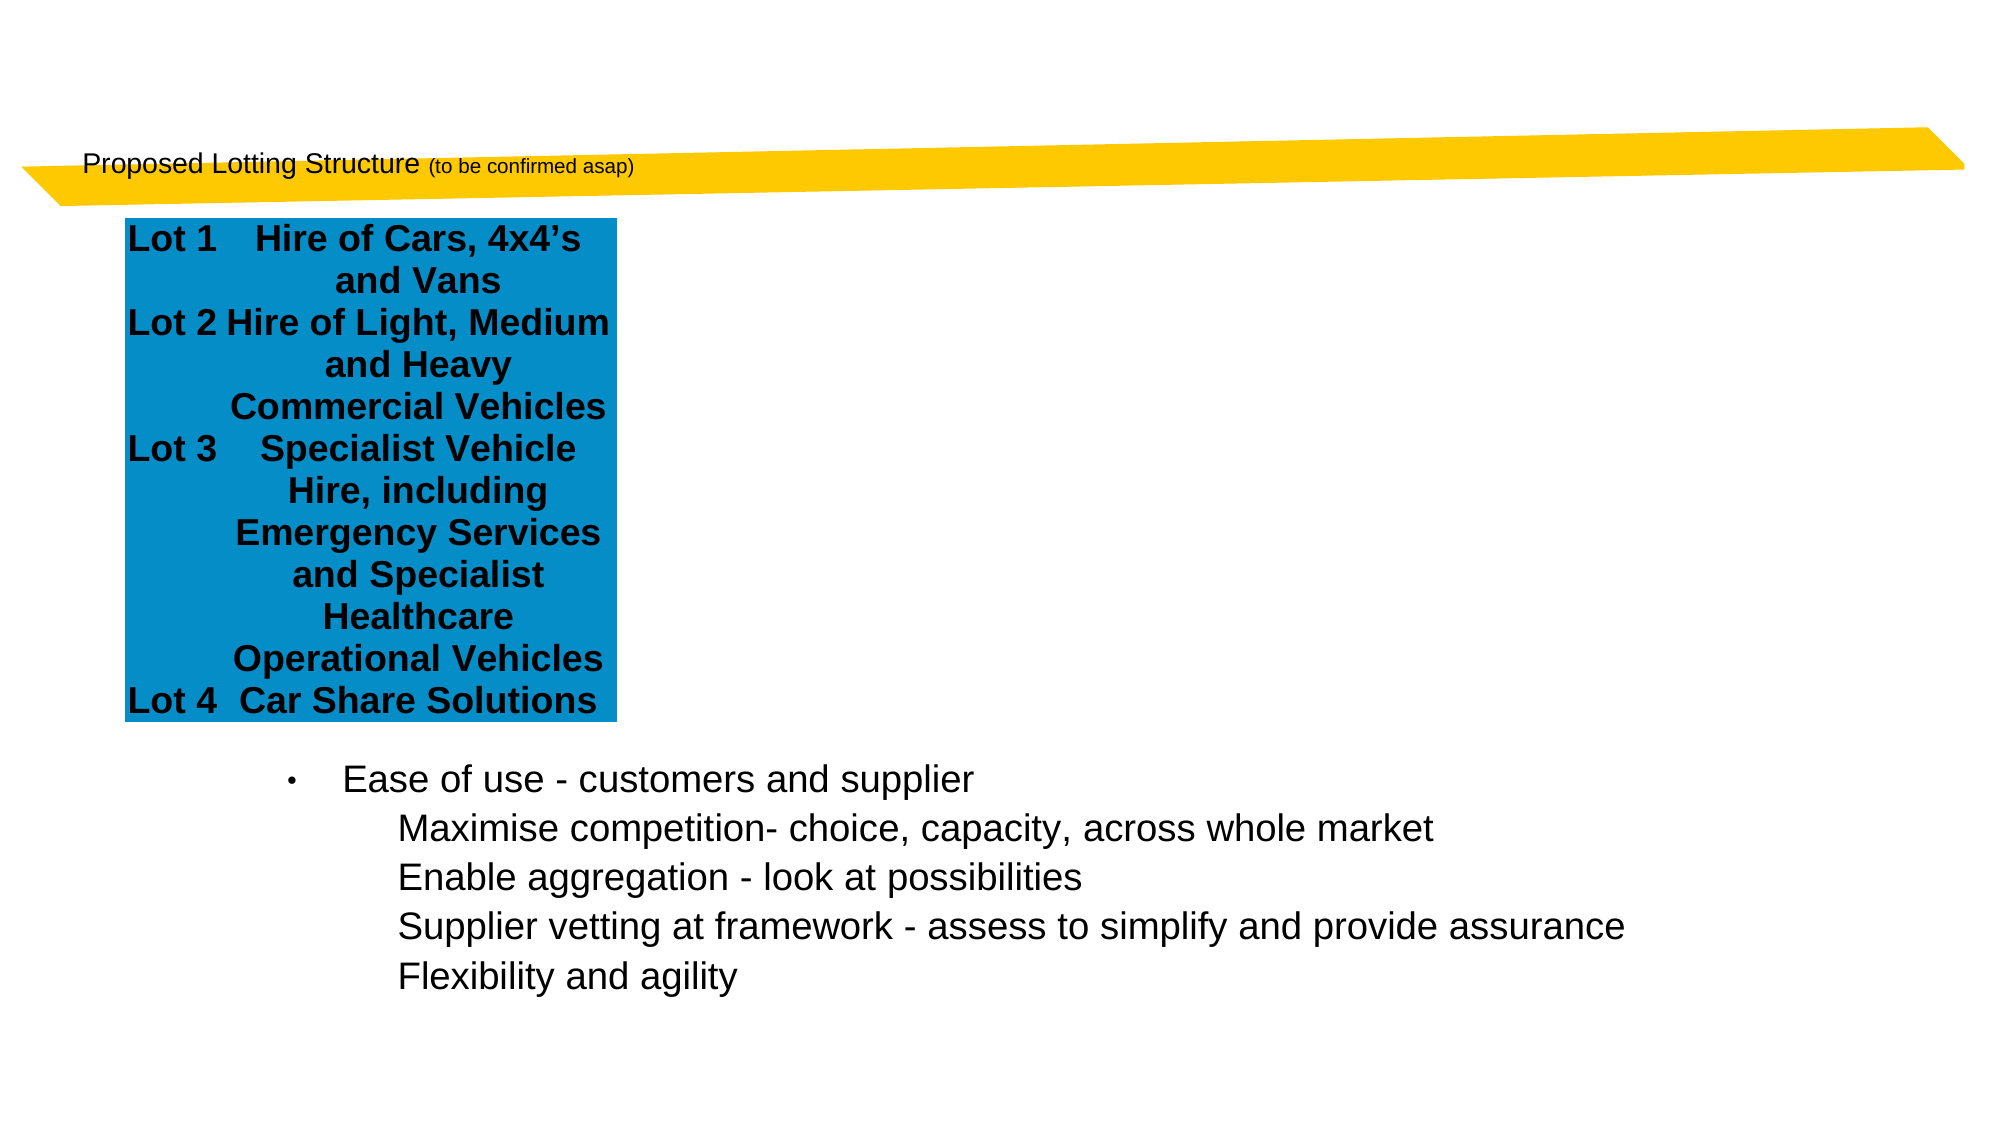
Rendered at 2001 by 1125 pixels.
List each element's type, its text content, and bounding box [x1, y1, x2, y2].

table_cell Lot 4 [125, 680, 220, 722]
text_box Proposed Lotting Structure (to be confirmed asap) [62, 127, 1634, 200]
table_header Hire of Cars, 4x4’s and Vans [220, 218, 617, 302]
table_cell Lot 2 [125, 302, 220, 428]
table_cell Car Share Solutions [220, 680, 617, 722]
table_cell Lot 3 [125, 428, 220, 680]
table_cell Hire of Light, Medium and Heavy Commercial Vehicles [220, 302, 617, 428]
table_header Lot 1 [125, 218, 220, 302]
text_box Ease of use - customers and supplier Maximise competition- choice, capacity, across whole market Enable aggregation - look at possibilities Supplier vetting at framework - assess to simplify and provide assurance Flexibility and agility [232, 731, 2000, 1070]
table_cell Specialist Vehicle Hire, including Emergency Services and Specialist Healthcare Operational Vehicles [220, 428, 617, 680]
